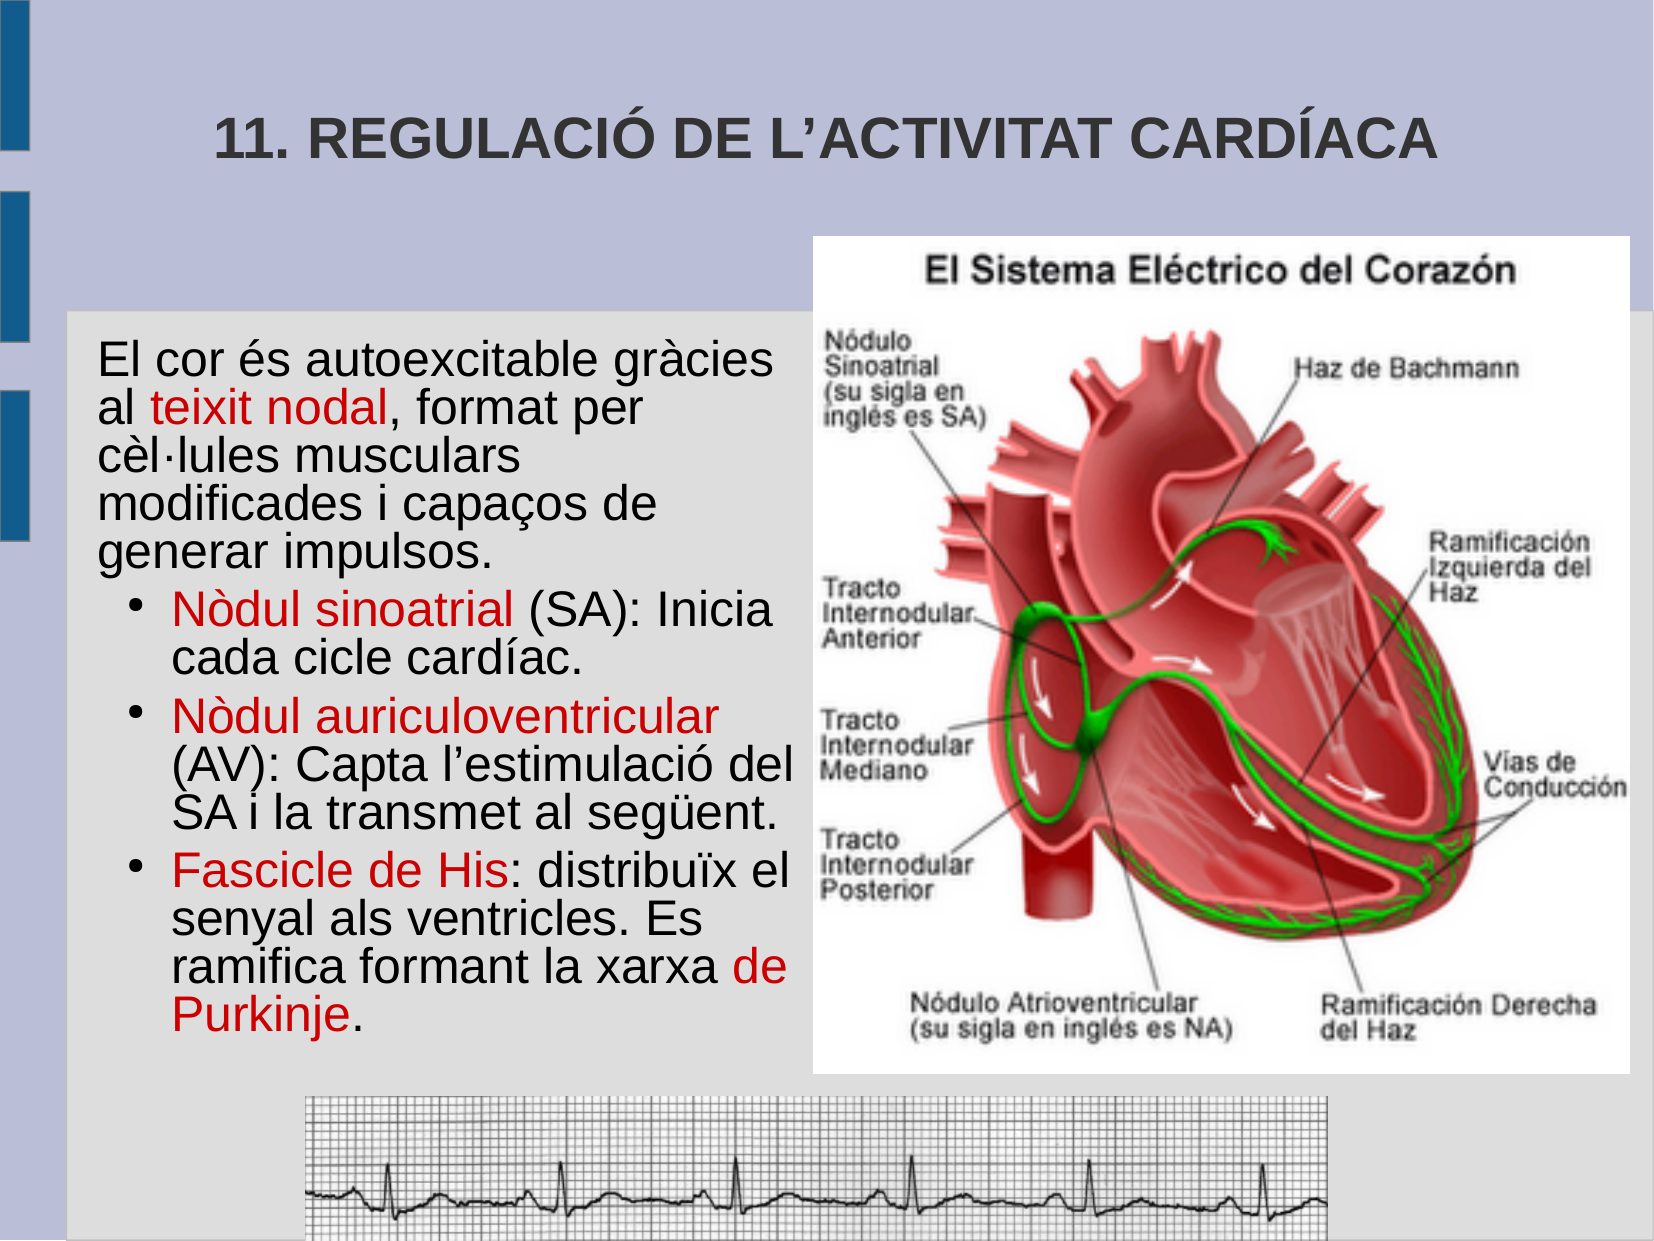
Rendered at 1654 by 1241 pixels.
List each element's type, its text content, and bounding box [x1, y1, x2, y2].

list El cor és autoexcitable gràcies al teixit nodal, format per cèl·lules musculars modificades i capaços de generar impulsos. Nòdul sinoatrial (SA): Inicia cada cicle cardíac. Nòdul auriculoventricular (AV): Capta l’estimulació del SA i la transmet al següent. Fascicle de His: distribuïx el senyal als ventricles. Es ramifica formant la xarxa de Purkinje. [82, 330, 813, 1109]
title 11. REGULACIÓ DE L’ACTIVITAT CARDÍACA [82, 59, 1571, 178]
picture [813, 236, 1630, 1074]
picture [305, 1096, 1328, 1241]
